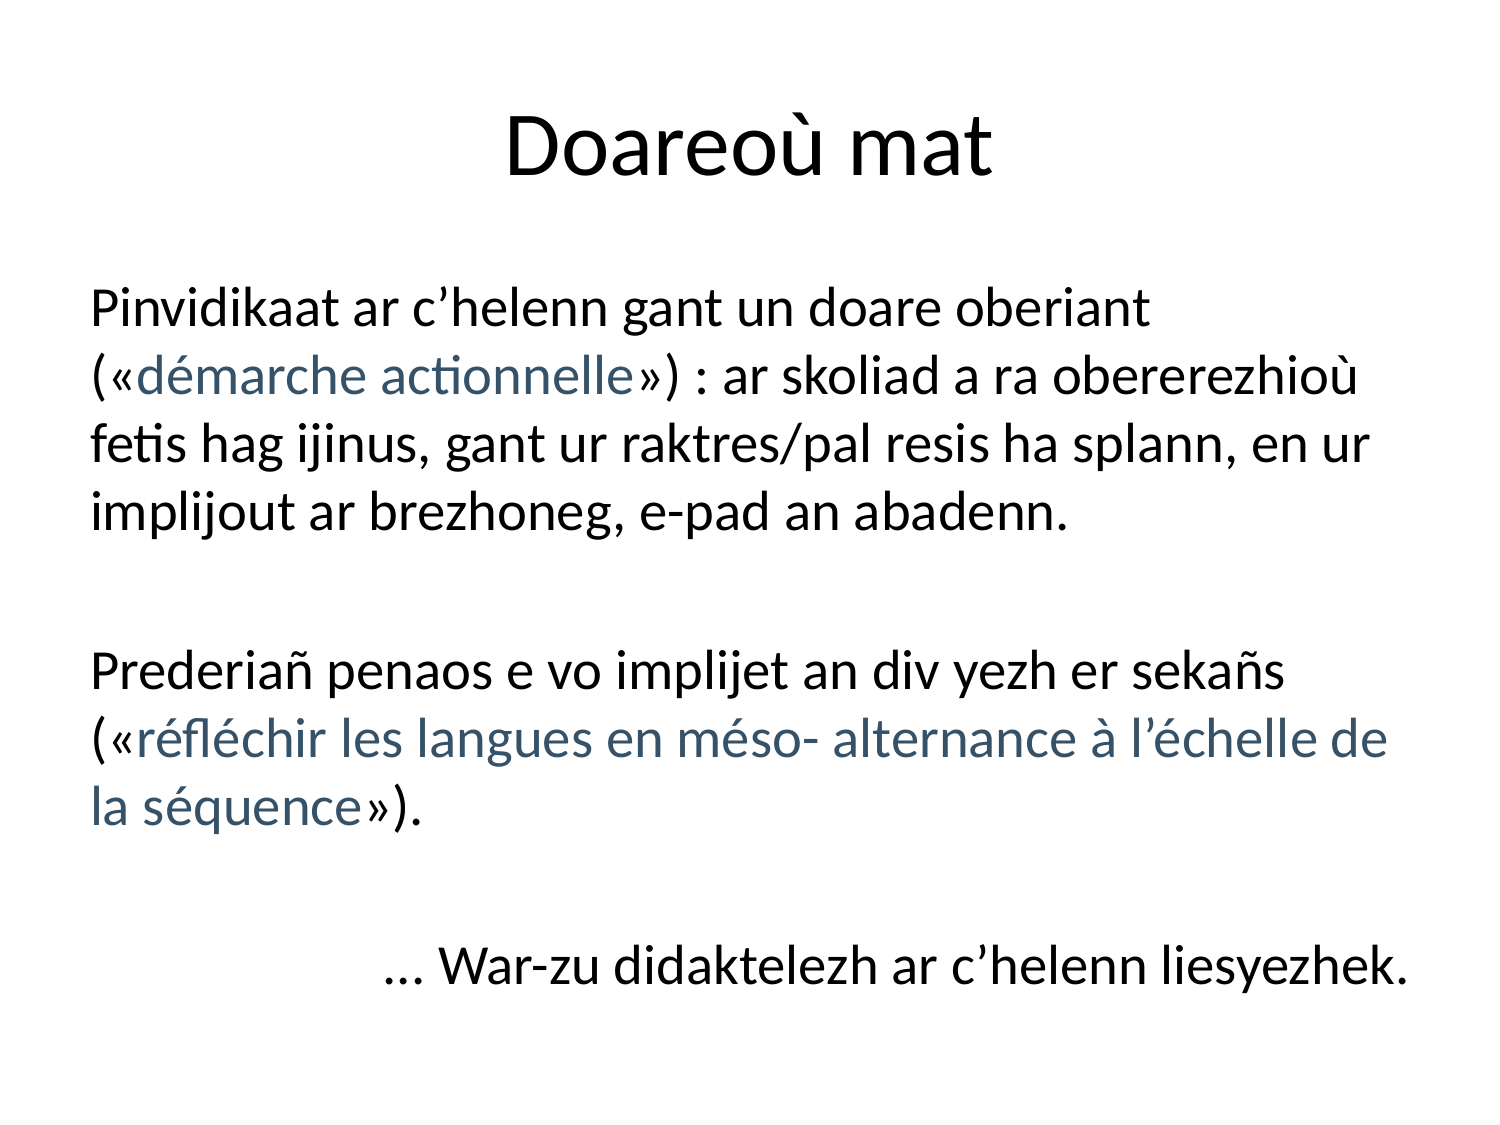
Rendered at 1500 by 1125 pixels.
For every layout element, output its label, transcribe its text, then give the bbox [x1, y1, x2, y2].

list Pinvidikaat ar c’helenn gant un doare oberiant («démarche actionnelle») : ar skoliad a ra obererezhioù fetis hag ijinus, gant ur raktres/pal resis ha splann, en ur implijout ar brezhoneg, e-pad an abadenn. Prederiañ penaos e vo implijet an div yezh er sekañs («réfléchir les langues en méso- alternance à l’échelle de la séquence»). ... War-zu didaktelezh ar c’helenn liesyezhek. [75, 262, 1425, 1005]
title Doareoù mat [75, 45, 1425, 233]
